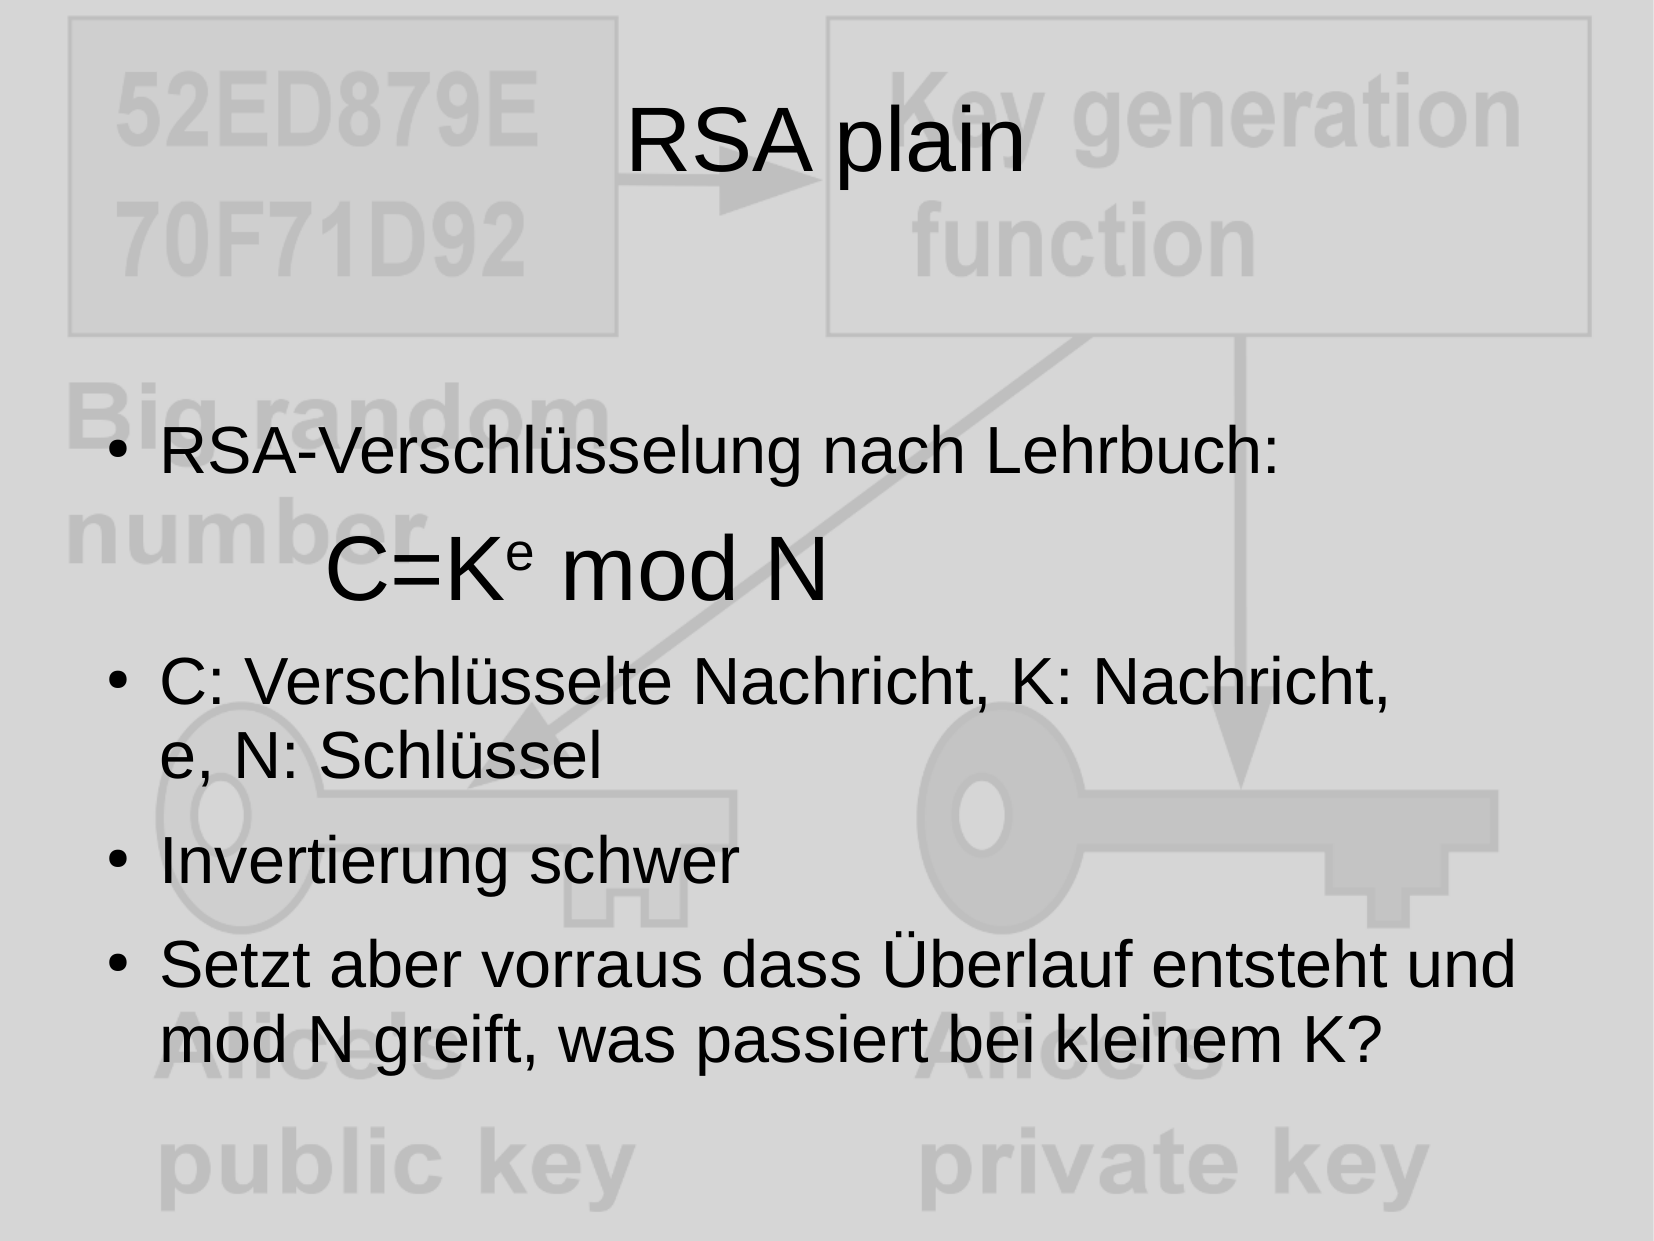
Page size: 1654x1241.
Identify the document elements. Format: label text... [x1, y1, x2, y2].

list RSA-Verschlüsselung nach Lehrbuch: C=Ke mod N C: Verschlüsselte Nachricht, K: Nachricht, e, N: Schlüssel Invertierung schwer Setzt aber vorraus dass Überlauf entsteht und mod N greift, was passiert bei kleinem K? [88, 413, 1571, 1094]
picture [0, 0, 1654, 1241]
title RSA plain [59, 68, 1595, 212]
